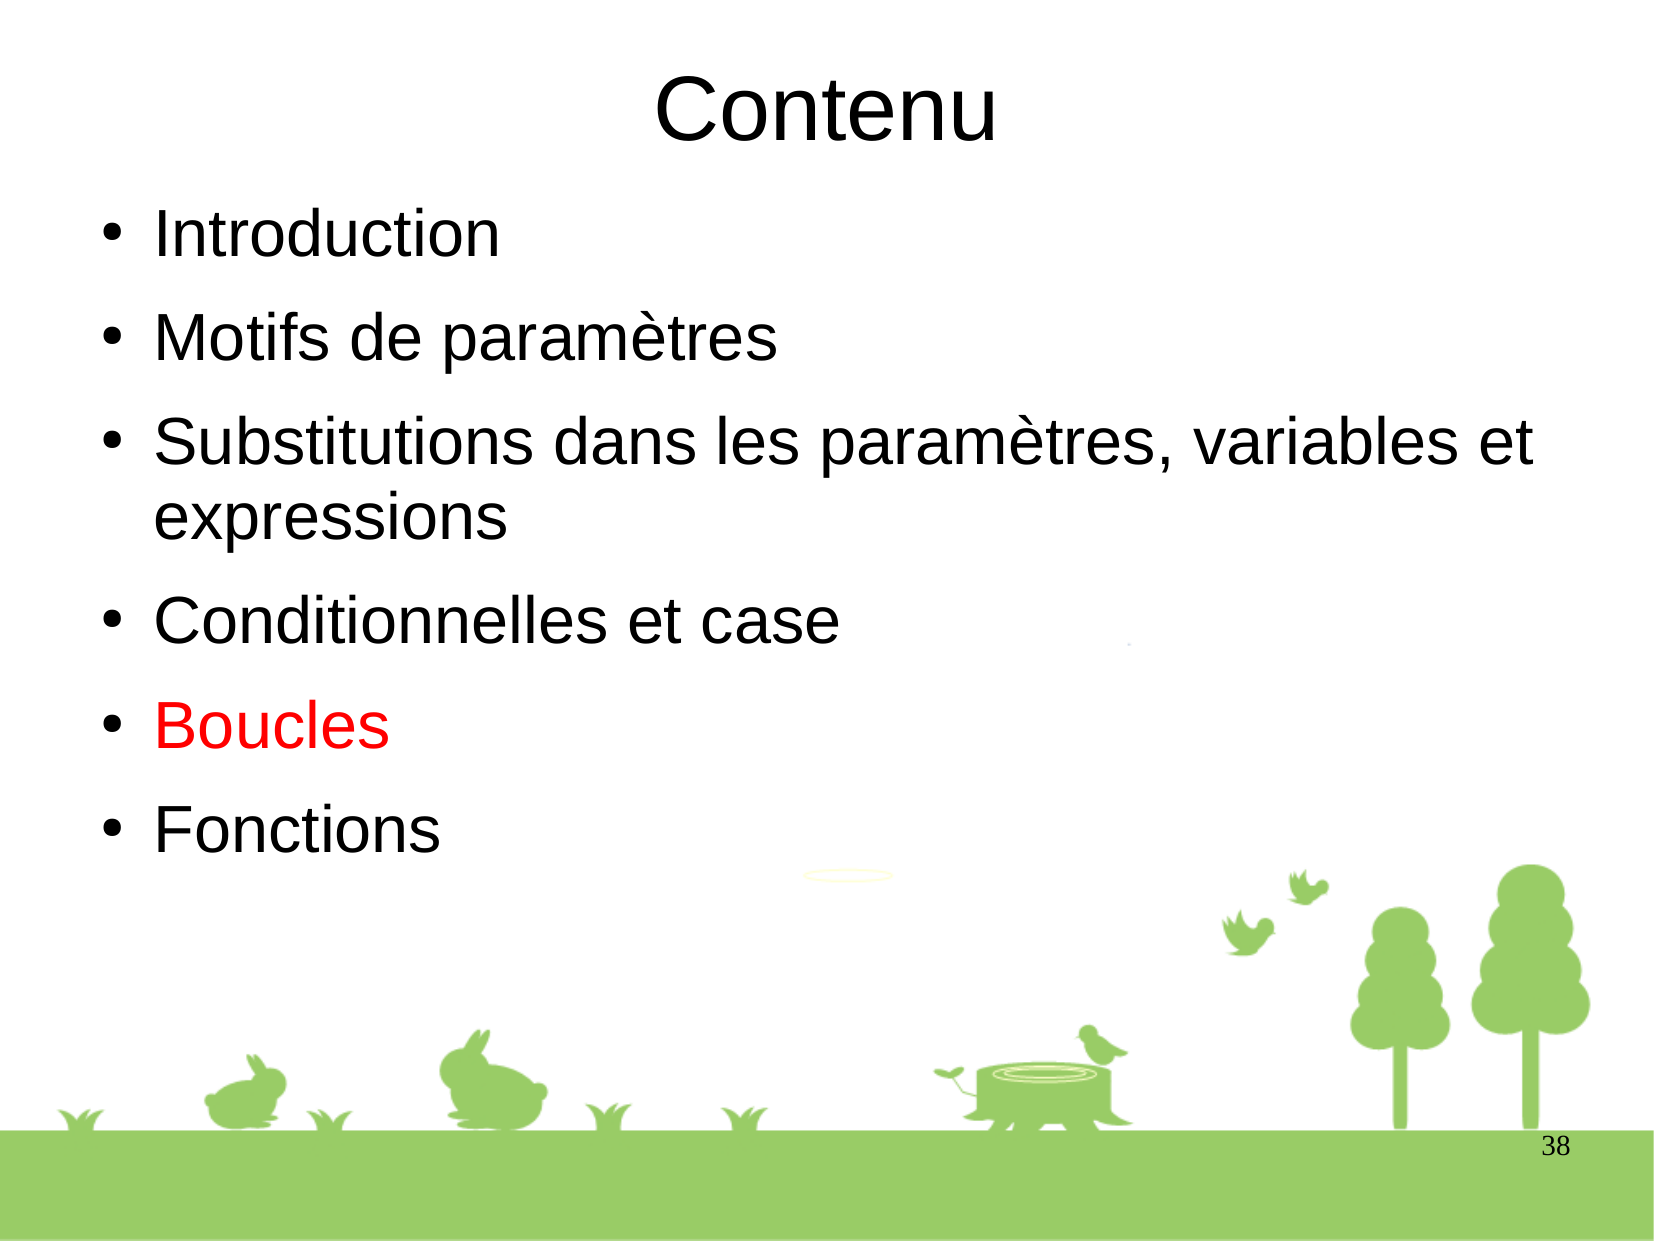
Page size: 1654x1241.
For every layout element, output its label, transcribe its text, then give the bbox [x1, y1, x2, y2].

list Introduction Motifs de paramètres Substitutions dans les paramètres, variables et expressions Conditionnelles et case Boucles Fonctions [82, 195, 1538, 916]
picture [0, 0, 1654, 1241]
title Contenu [11, 5, 1642, 213]
